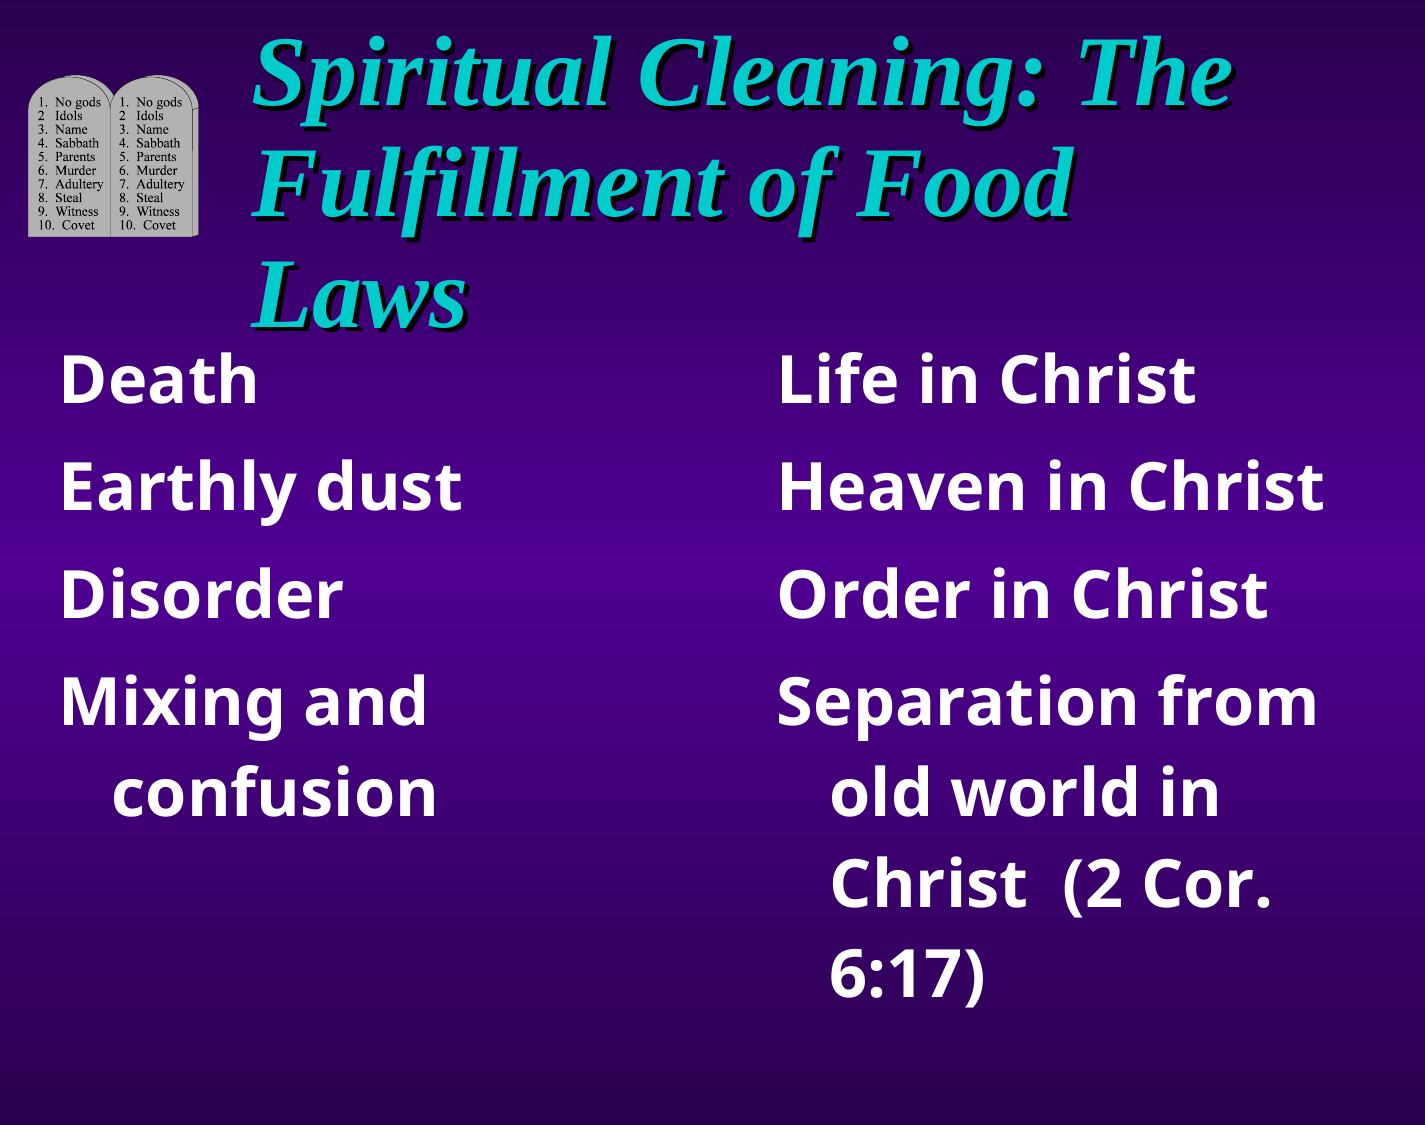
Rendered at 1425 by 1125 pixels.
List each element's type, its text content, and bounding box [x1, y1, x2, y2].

list Life in Christ Heaven in Christ Order in Christ Separation from old world in Christ (2 Cor. 6:17) [788, 324, 1388, 1026]
list Death Earthly dust Disorder Mixing and confusion [44, 324, 788, 1026]
title Spiritual Cleaning: The Fulfillment of Food Laws [237, 9, 1319, 324]
